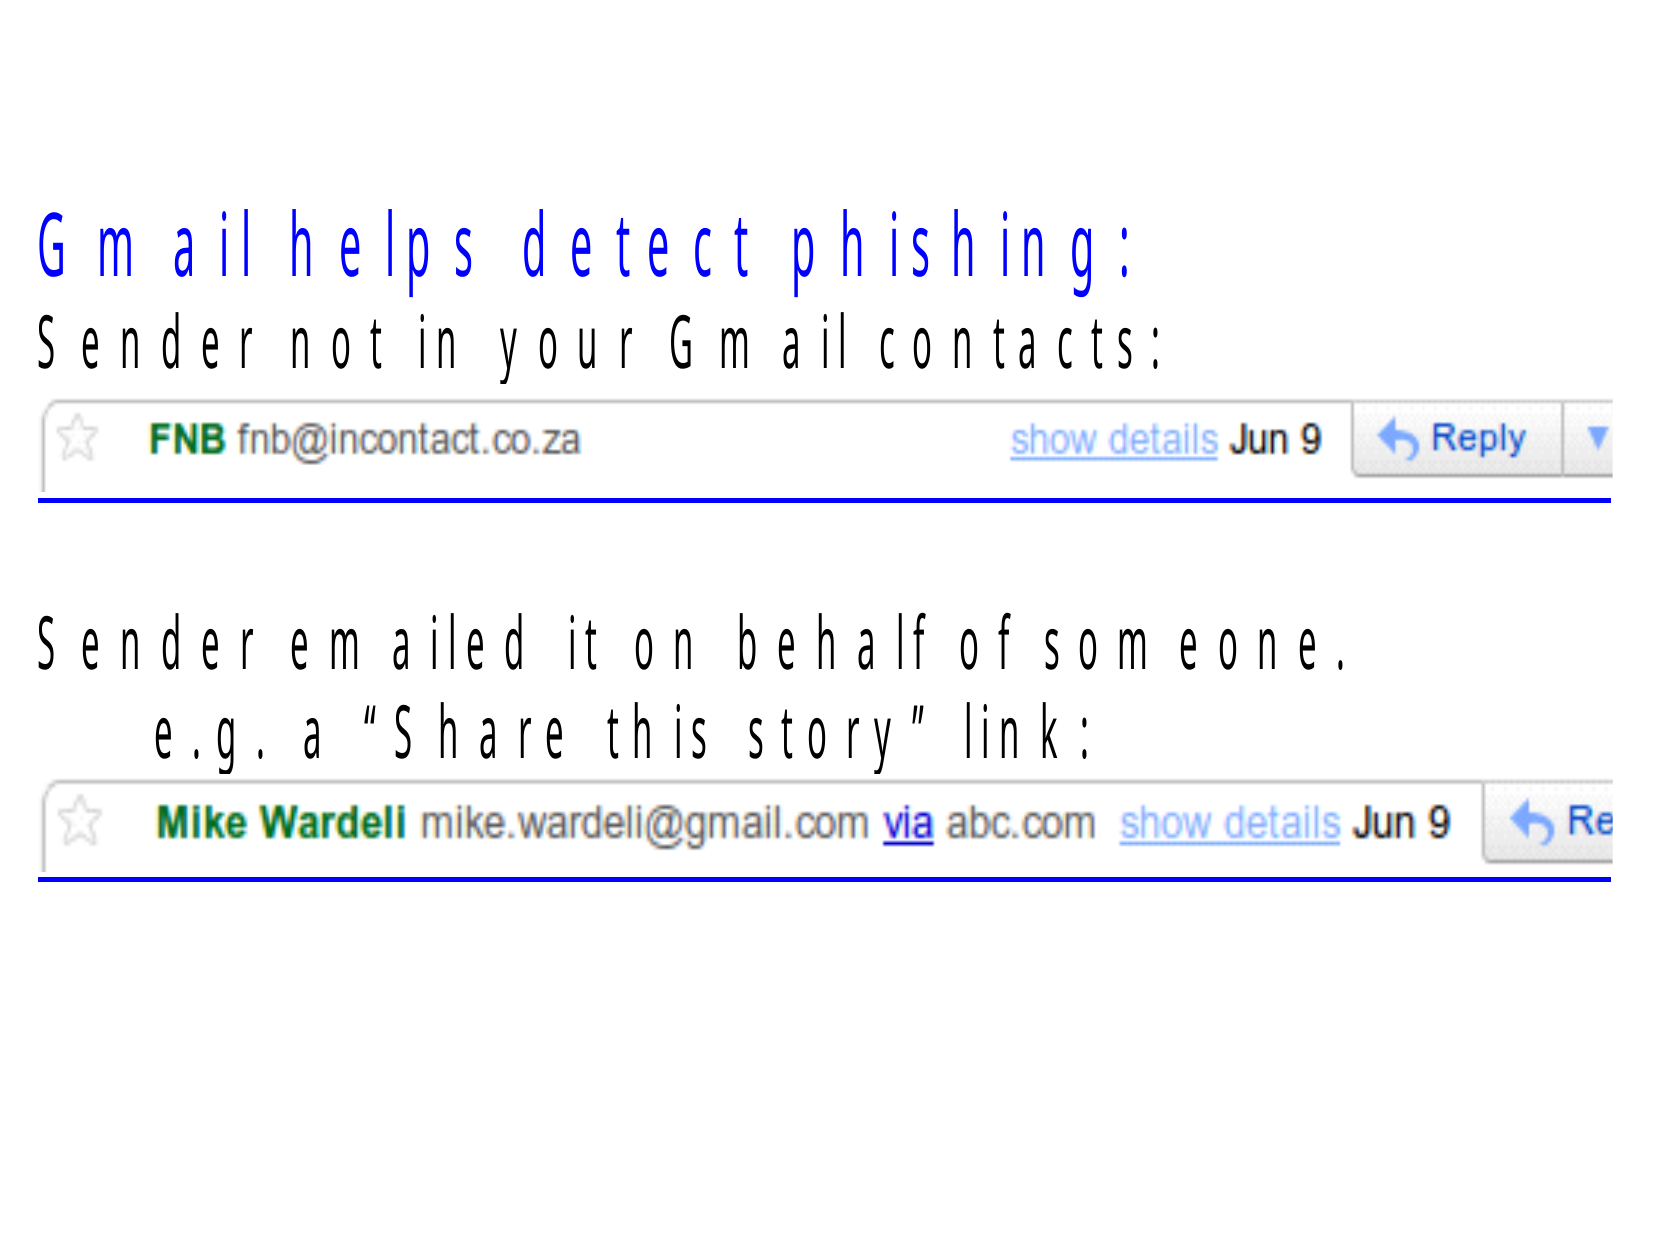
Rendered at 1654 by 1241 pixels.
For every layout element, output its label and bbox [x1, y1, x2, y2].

picture [37, 187, 1613, 976]
